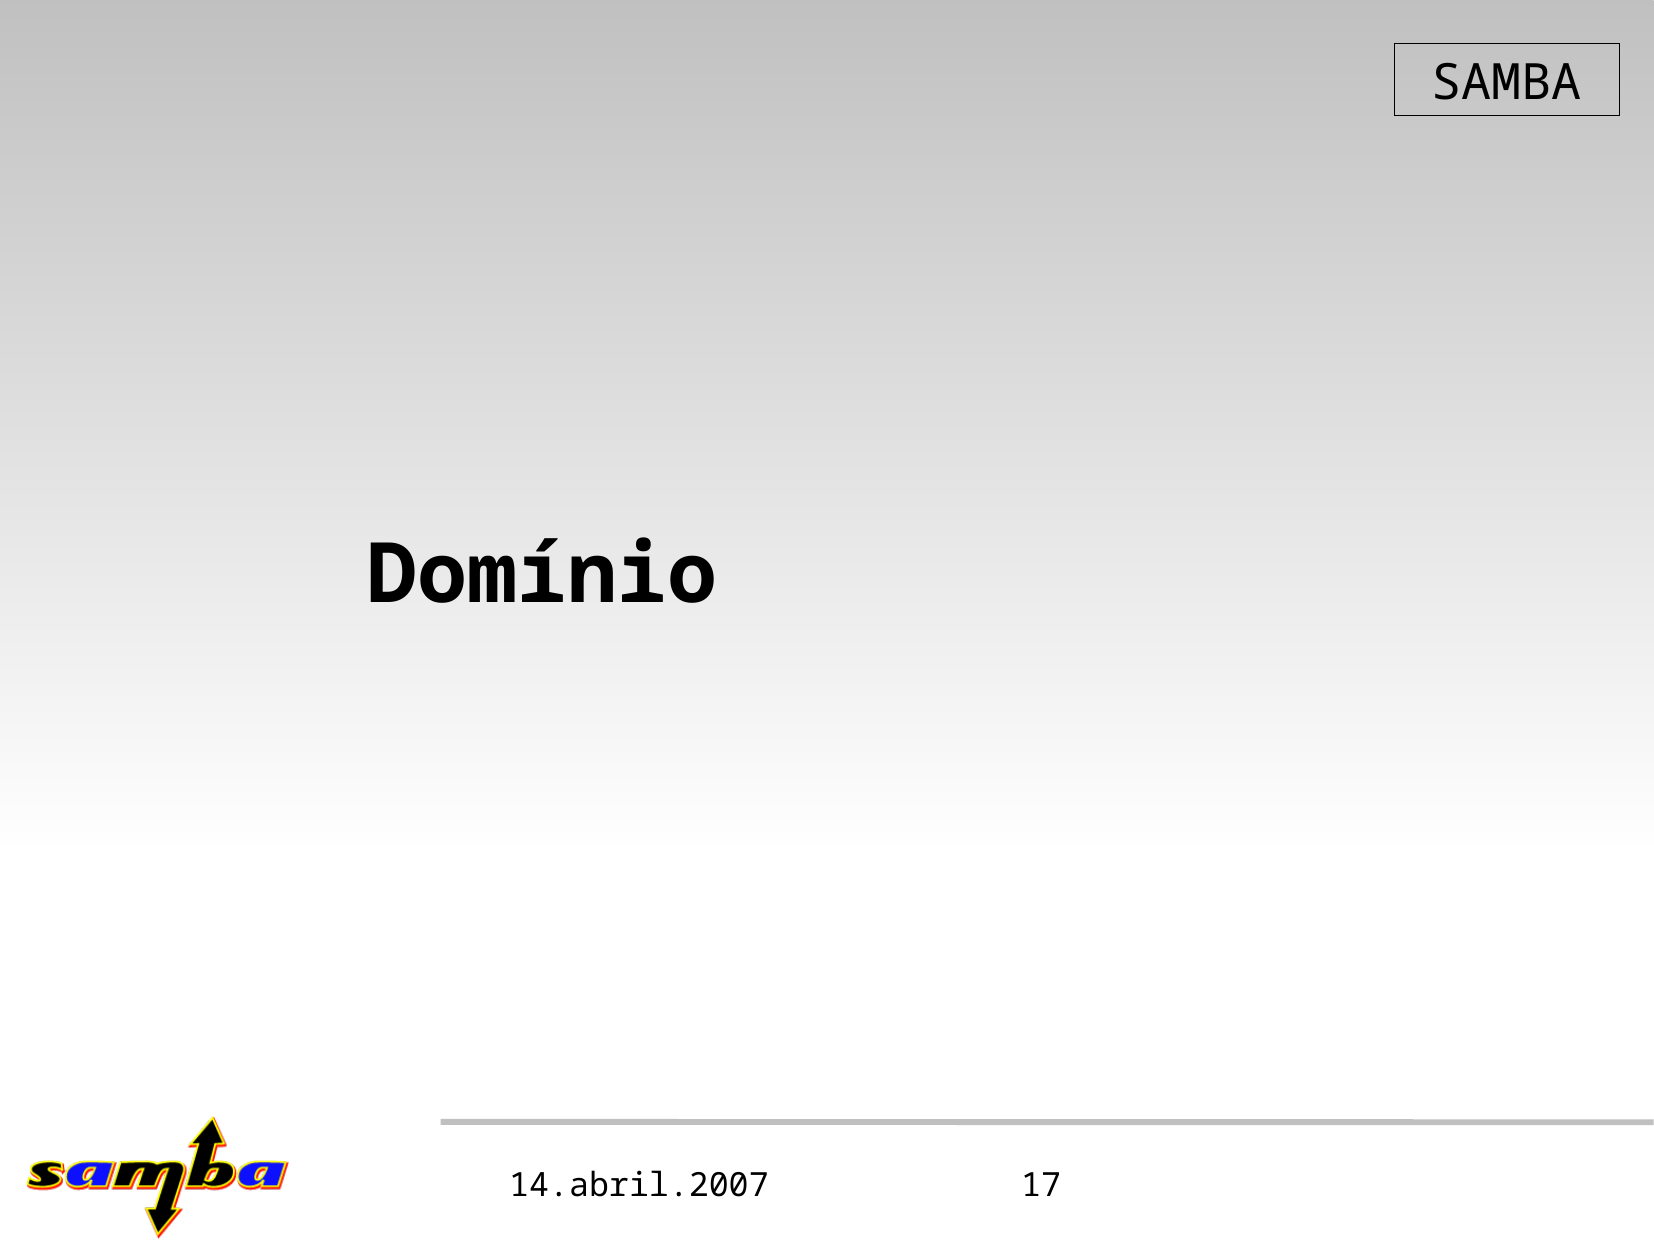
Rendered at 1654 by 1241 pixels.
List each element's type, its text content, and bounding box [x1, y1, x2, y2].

picture [26, 1116, 290, 1241]
text_box SAMBA [1394, 43, 1620, 116]
text_box Domínio [367, 513, 1480, 617]
